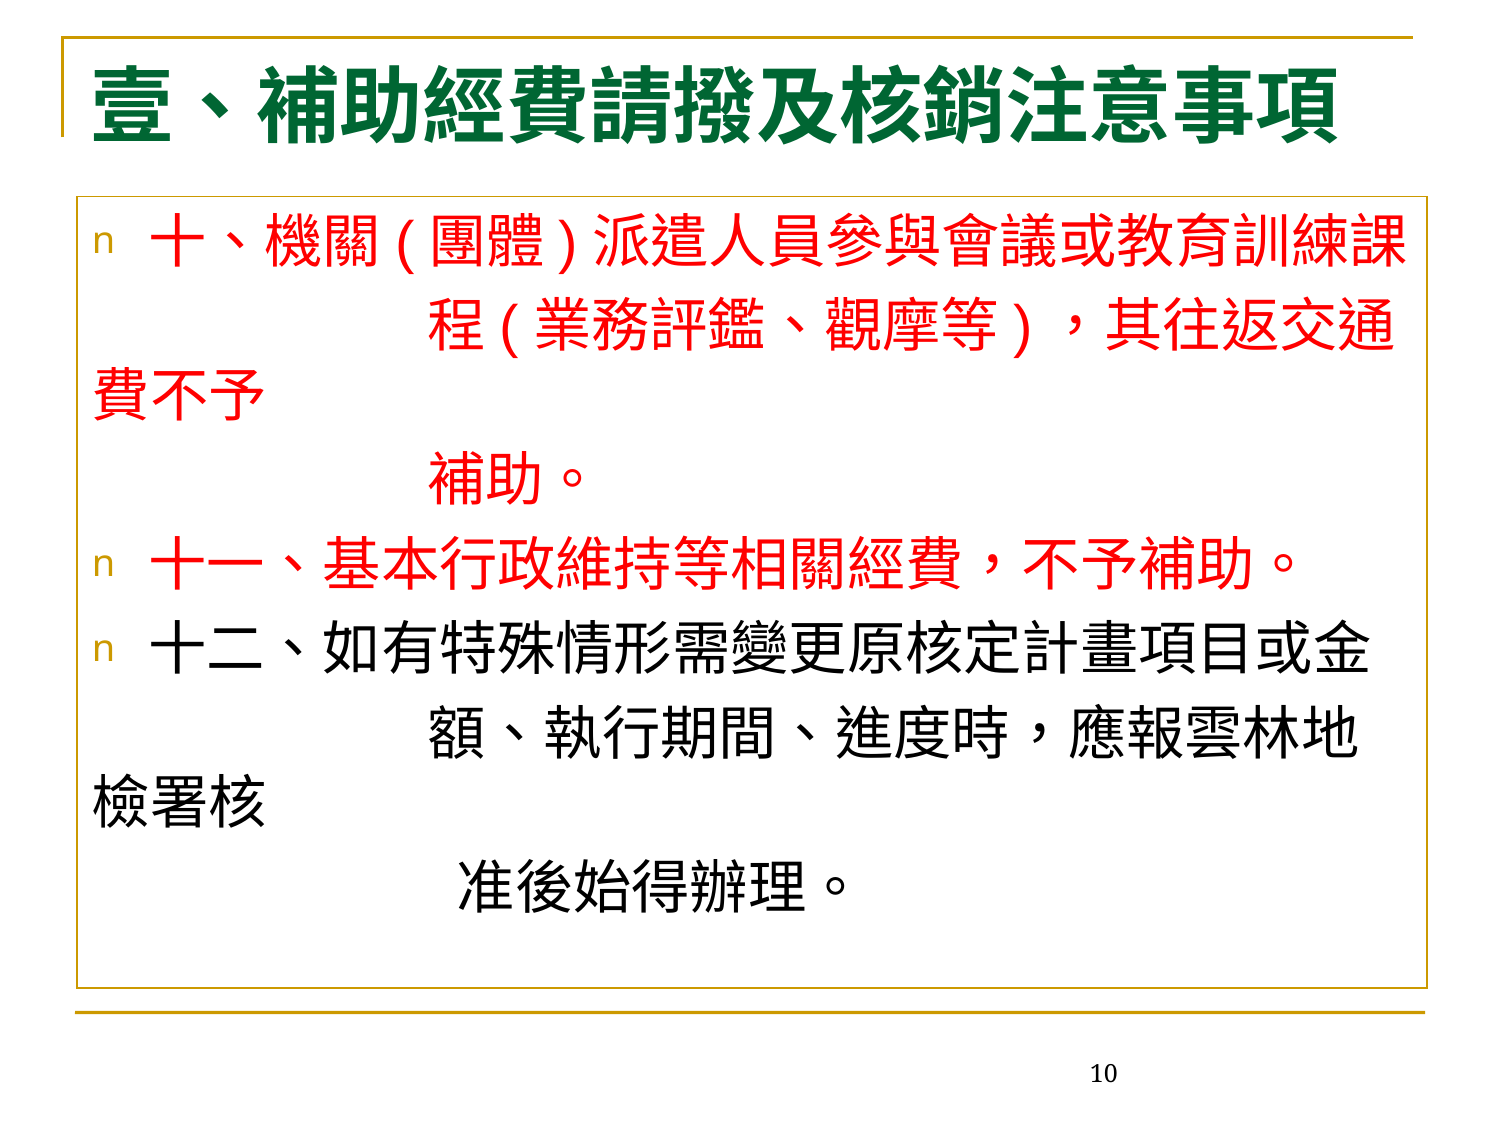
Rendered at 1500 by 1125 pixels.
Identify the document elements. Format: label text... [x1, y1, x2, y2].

title 壹、補助經費請撥及核銷注意事項 [75, 45, 1426, 233]
list 十、機關(團體)派遣人員參與會議或教育訓練課 程(業務評鑑、觀摩等)，其往返交通費不予 補助。 十一、基本行政維持等相關經費，不予補助。 十二、如有特殊情形需變更原核定計畫項目或金 額、執行期間、進度時，應報雲林地檢署核 准後始得辦理。 [76, 196, 1427, 988]
text_box [1074, 1024, 1426, 1100]
